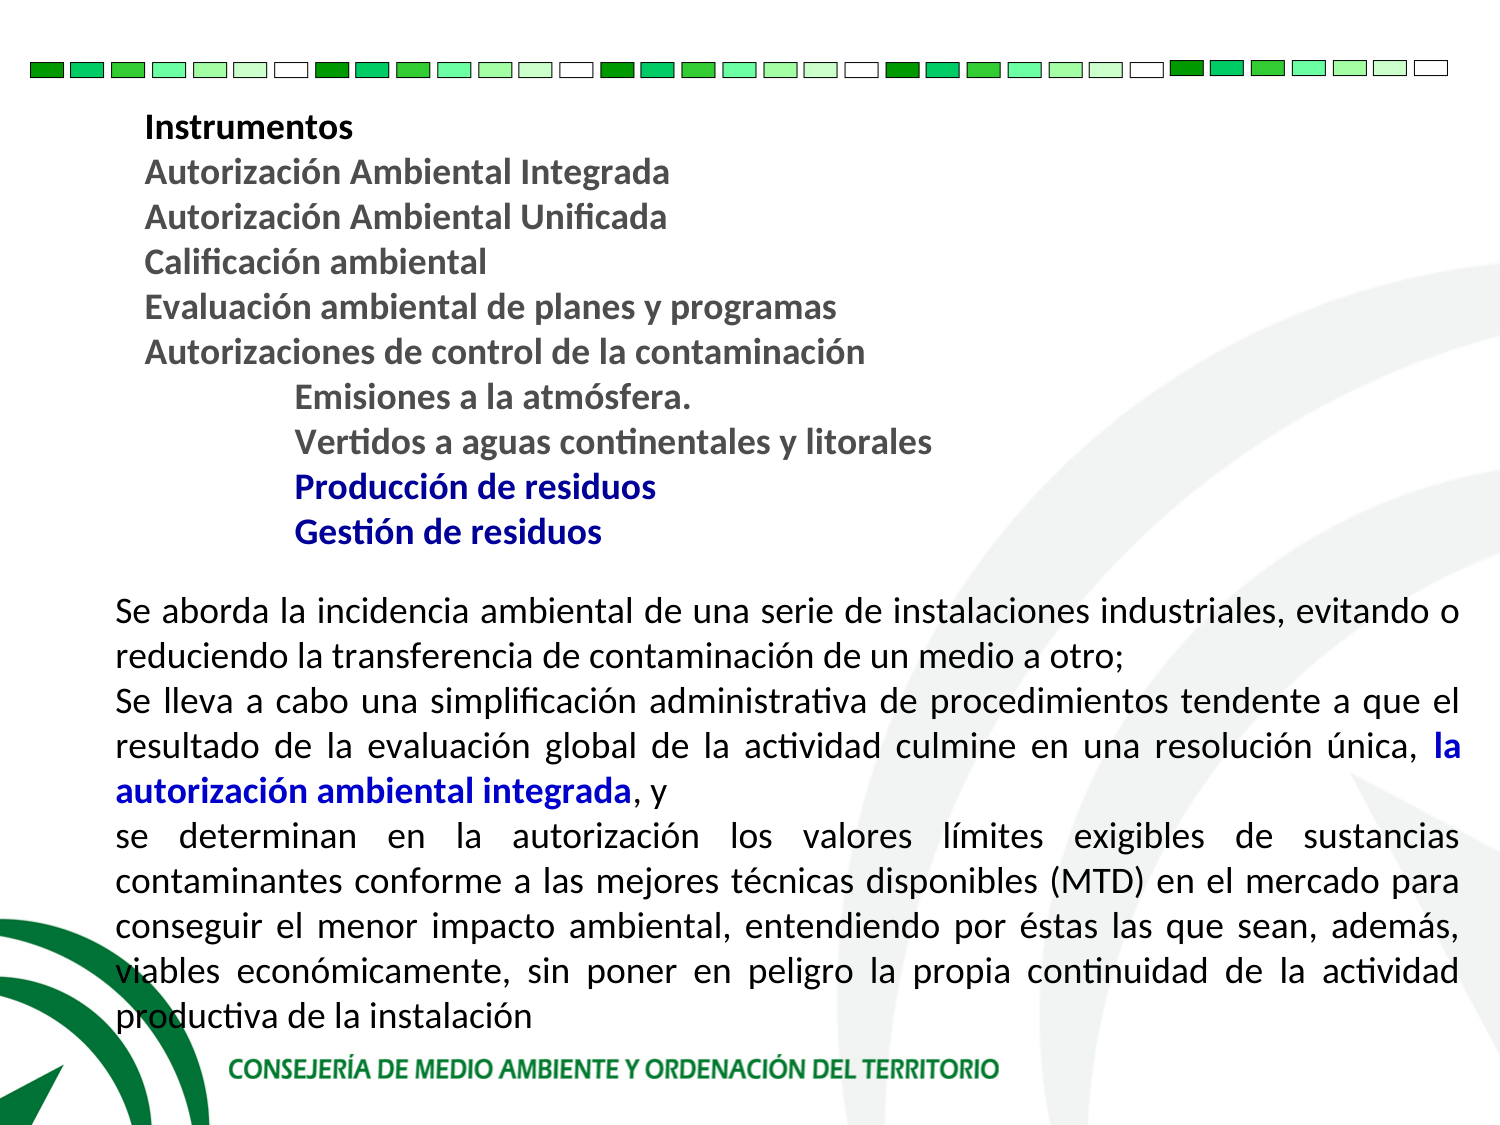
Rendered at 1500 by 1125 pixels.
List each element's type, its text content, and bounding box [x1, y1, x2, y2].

picture [0, 0, 1500, 1125]
text_box Instrumentos Autorización Ambiental Integrada Autorización Ambiental Unificada Calificación ambiental Evaluación ambiental de planes y programas Autorizaciones de control de la contaminación Emisiones a la atmósfera. Vertidos a aguas continentales y litorales Producción de residuos Gestión de residuos [129, 94, 1288, 560]
text_box Se aborda la incidencia ambiental de una serie de instalaciones industriales, evitando o reduciendo la transferencia de contaminación de un medio a otro; Se lleva a cabo una simplificación administrativa de procedimientos tendente a que el resultado de la evaluación global de la actividad culmine en una resolución única, la autorización ambiental integrada, y se determinan en la autorización los valores límites exigibles de sustancias contaminantes conforme a las mejores técnicas disponibles (MTD) en el mercado para conseguir el menor impacto ambiental, entendiendo por éstas las que sean, además, viables económicamente, sin poner en peligro la propia continuidad de la actividad productiva de la instalación [100, 578, 1477, 1044]
